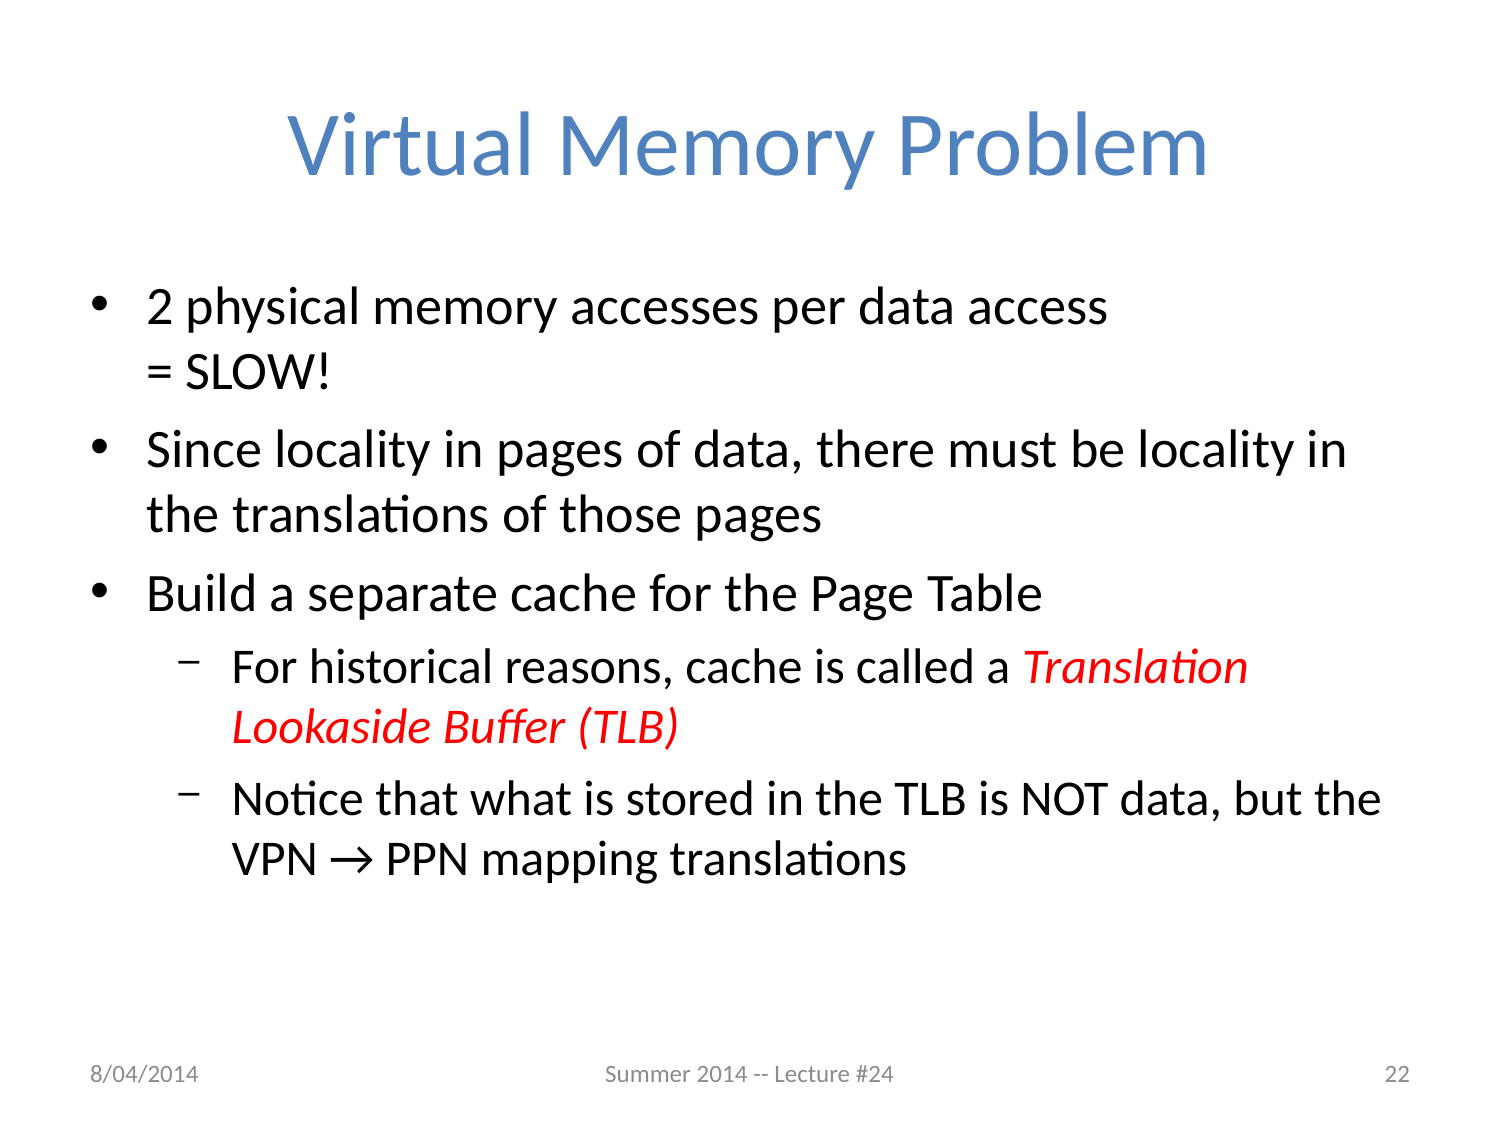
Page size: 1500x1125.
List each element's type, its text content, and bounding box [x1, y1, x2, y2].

footer Summer 2014 -- Lecture #24 [512, 1042, 988, 1103]
title Virtual Memory Problem [75, 45, 1425, 233]
list 2 physical memory accesses per data access = SLOW! Since locality in pages of data, there must be locality in the translations of those pages Build a separate cache for the Page Table For historical reasons, cache is called a Translation Lookaside Buffer (TLB) Notice that what is stored in the TLB is NOT data, but the VPN → PPN mapping translations [75, 262, 1425, 1073]
slide_number 8/04/2014 [75, 1042, 425, 1103]
slide_number <number> [1074, 1042, 1425, 1103]
